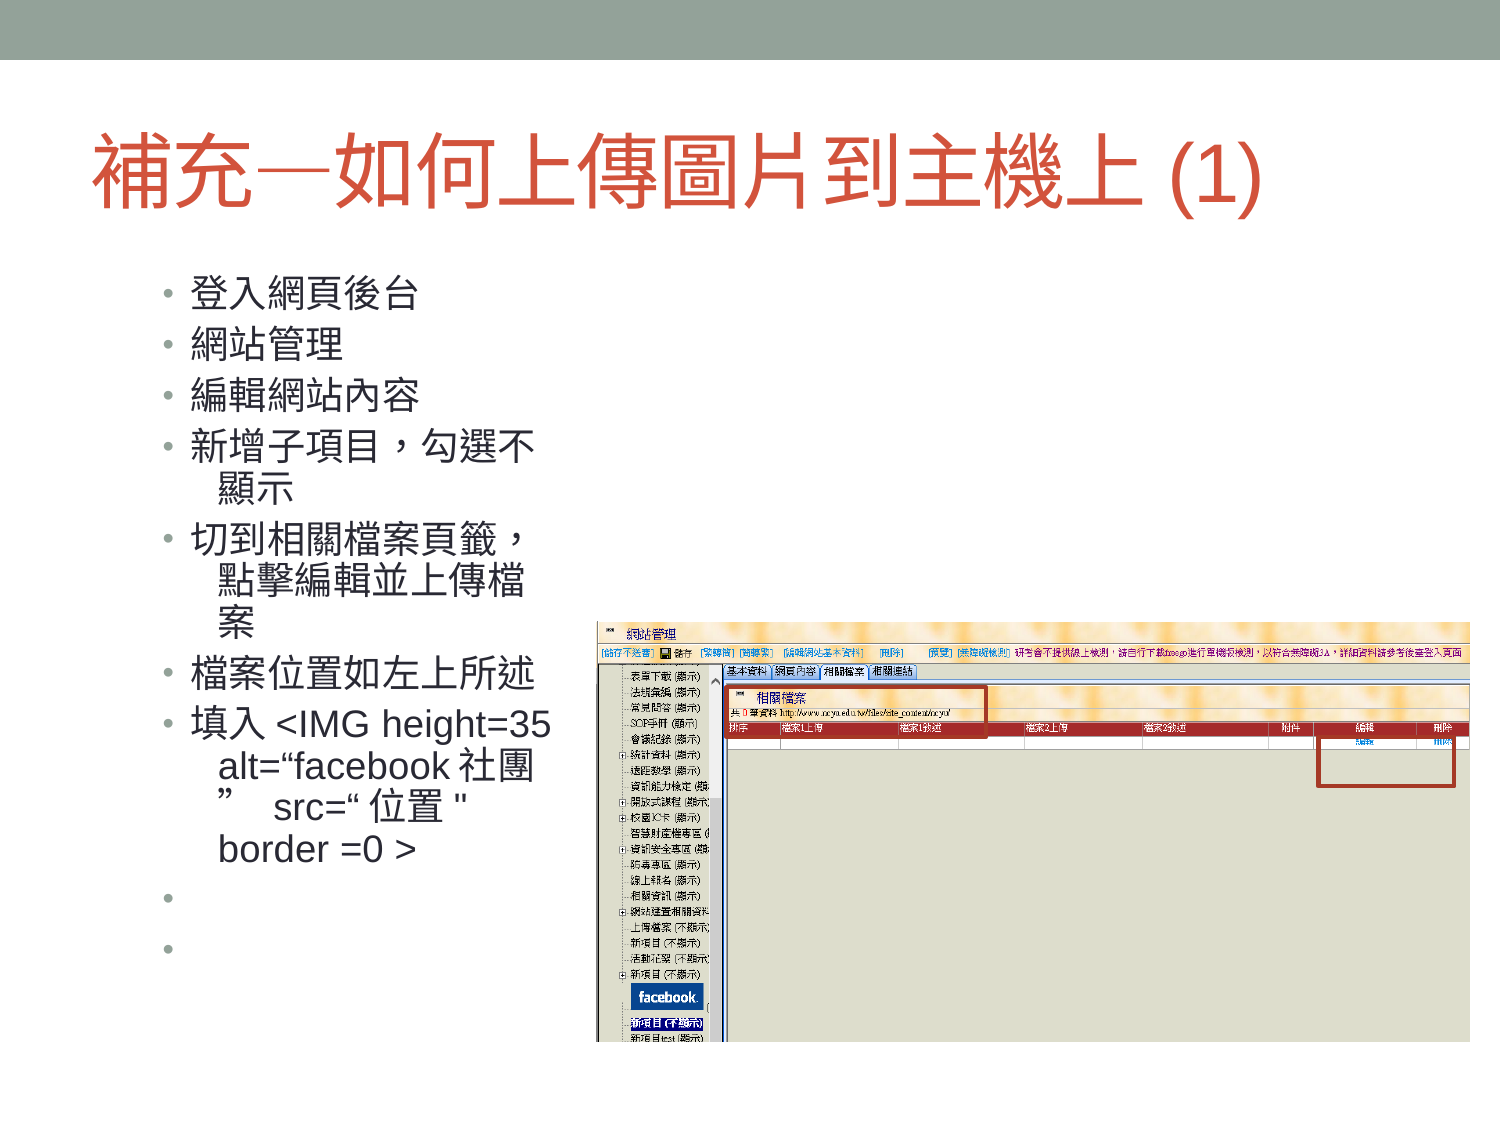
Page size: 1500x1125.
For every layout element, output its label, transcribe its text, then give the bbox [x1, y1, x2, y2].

picture [596, 621, 1470, 1042]
text_box [1318, 737, 1454, 786]
list 登入網頁後台 網站管理 編輯網站內容 新增子項目，勾選不顯示 切到相關檔案頁籤，點擊編輯並上傳檔案 檔案位置如左上所述 填入<IMG height=35 alt=“facebook社團” src=“位置" border =0 > [64, 267, 573, 916]
title 補充—如何上傳圖片到主機上(1) [75, 87, 1426, 251]
text_box [726, 687, 986, 737]
